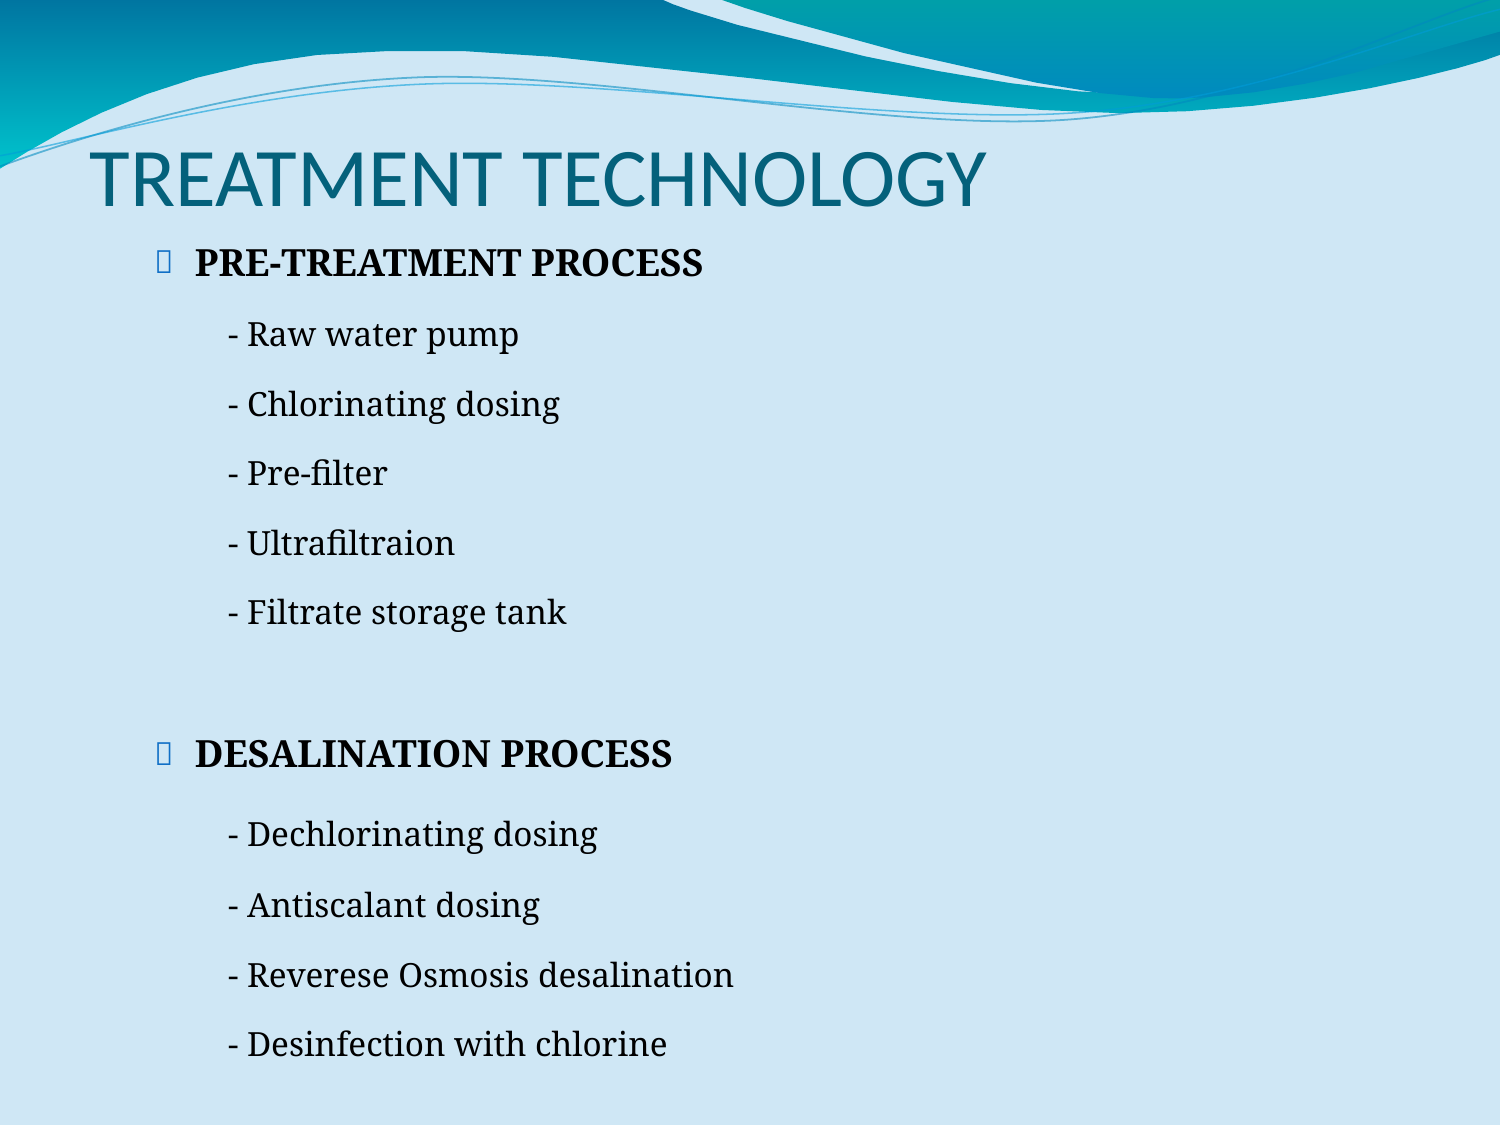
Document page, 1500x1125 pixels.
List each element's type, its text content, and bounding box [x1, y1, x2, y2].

title TREATMENT TECHNOLOGY [75, 115, 1425, 231]
list PRE-TREATMENT PROCESS - Raw water pump - Chlorinating dosing - Pre-filter - Ultrafiltraion - Filtrate storage tank DESALINATION PROCESS - Dechlorinating dosing - Antiscalant dosing - Reverese Osmosis desalination - Desinfection with chlorine DRINKING WATER STORAGE AND FORWARDING - UV treatment - Drinking water supply [75, 231, 1425, 1038]
